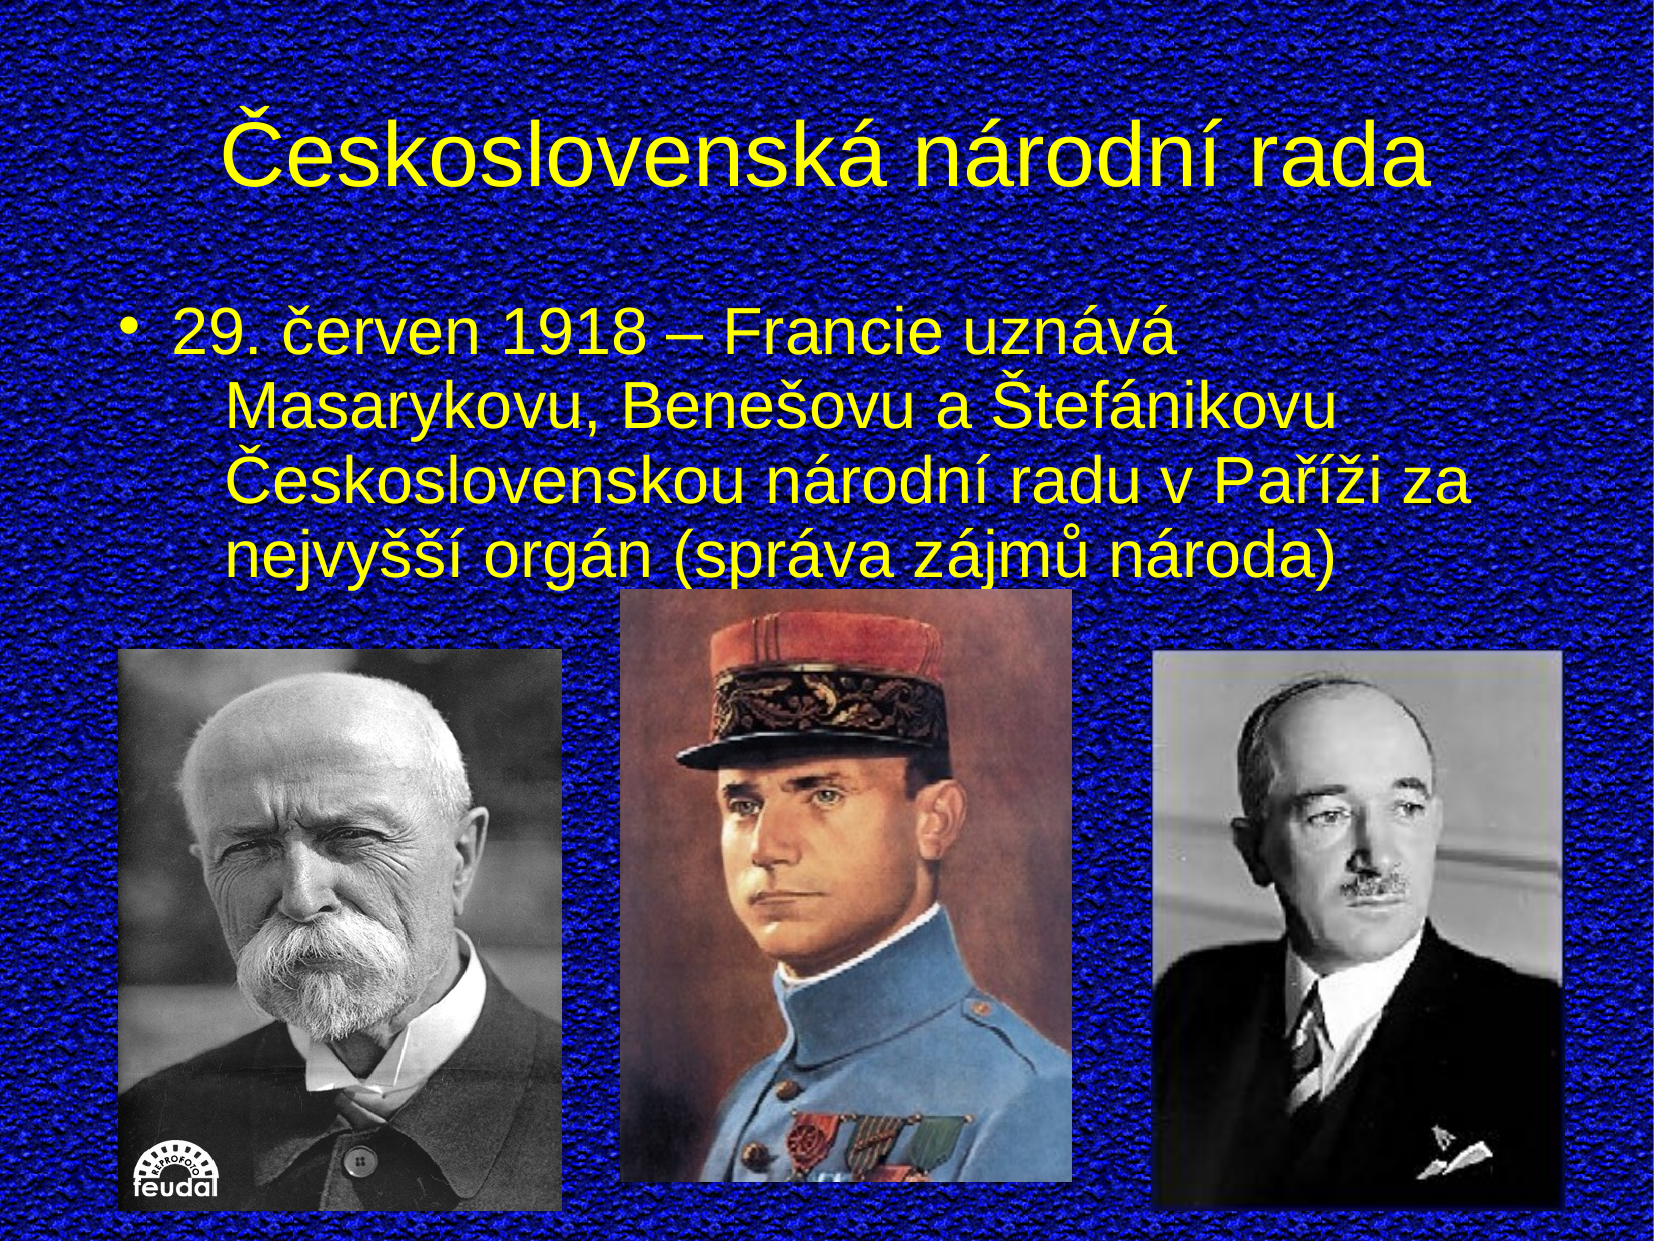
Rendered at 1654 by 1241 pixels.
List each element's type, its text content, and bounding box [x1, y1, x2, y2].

picture [620, 589, 1072, 1182]
list 29. červen 1918 – Francie uznává Masarykovu, Benešovu a Štefánikovu Československou národní radu v Paříži za nejvyšší orgán (správa zájmů národa) [82, 290, 1571, 1094]
title Československá národní rada [82, 56, 1571, 249]
picture [1151, 649, 1565, 1211]
picture [118, 649, 562, 1211]
